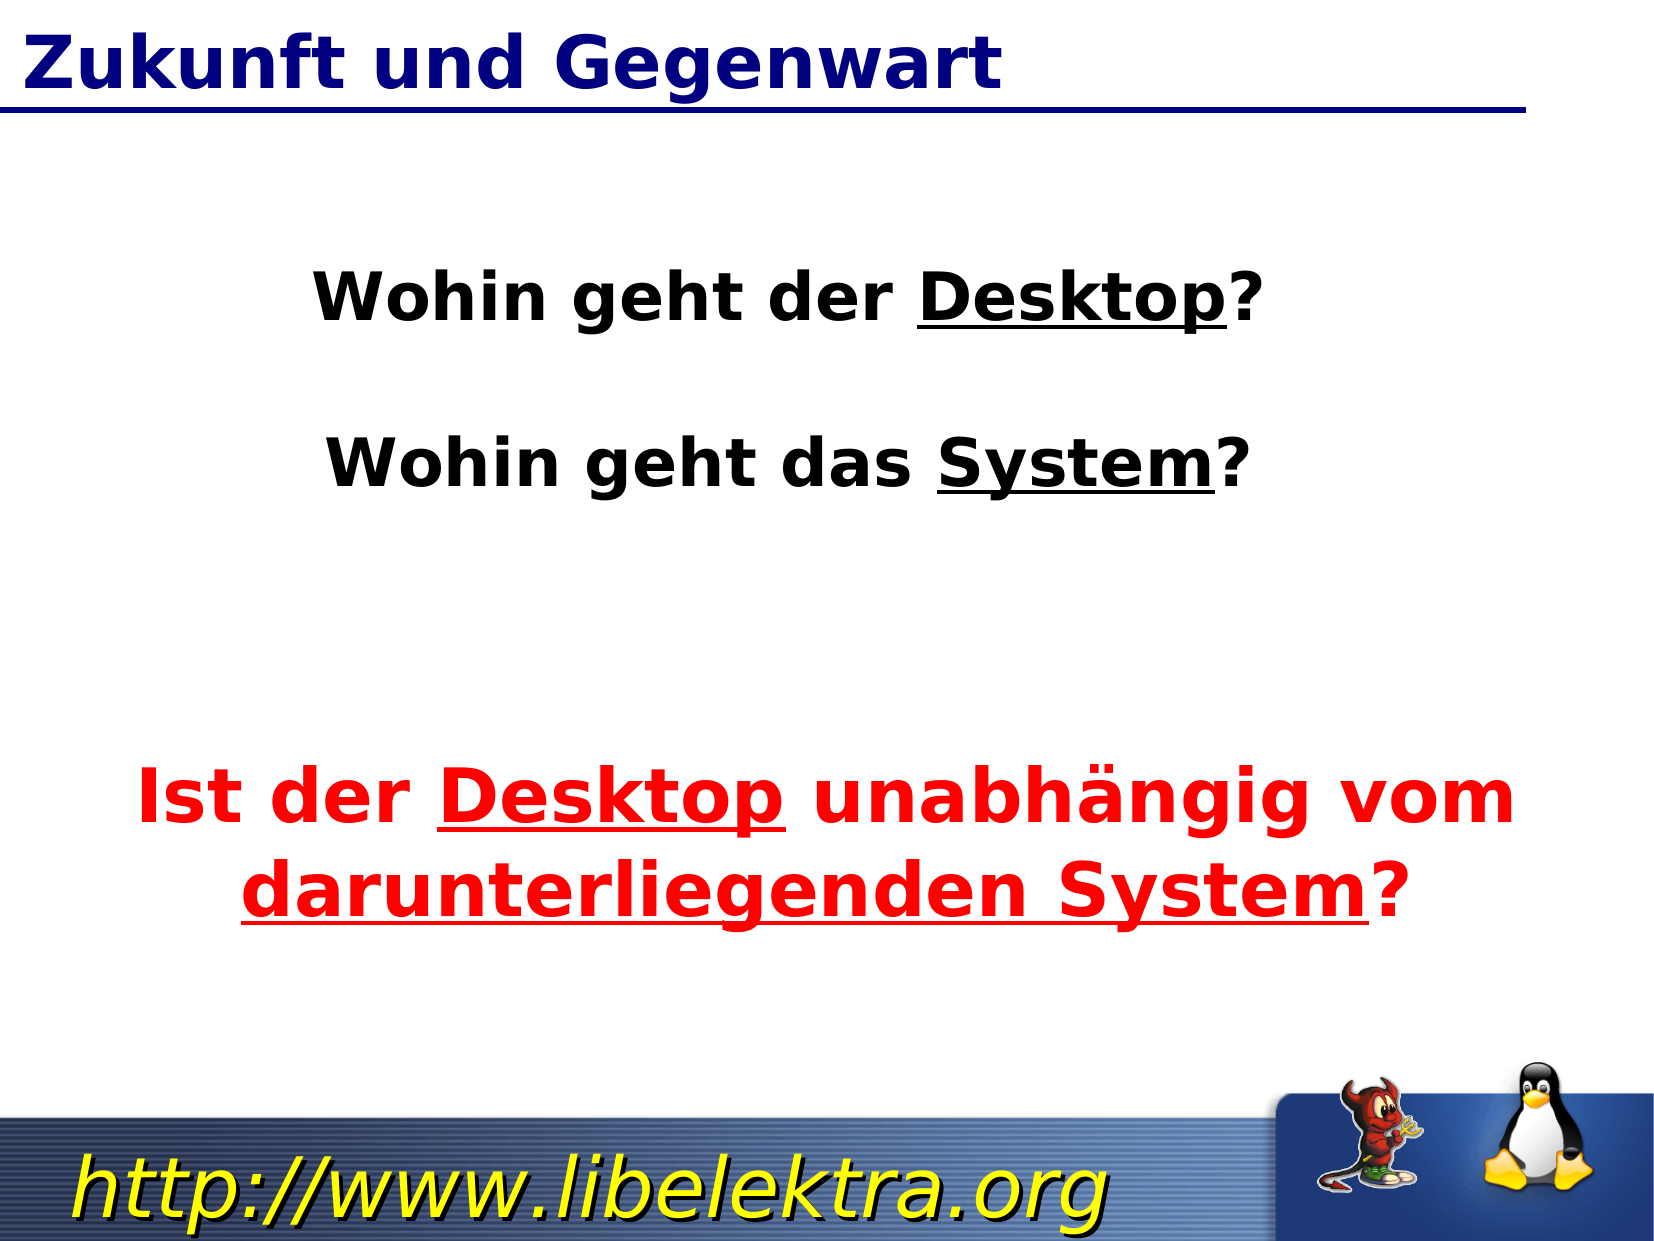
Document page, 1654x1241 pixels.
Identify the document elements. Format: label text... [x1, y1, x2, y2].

text_box Wohin geht der Desktop? Wohin geht das System? [311, 253, 1285, 528]
text_box Zukunft und Gegenwart [22, 14, 1611, 111]
picture [0, 1061, 1654, 1241]
text_box Ist der Desktop unabhängig vom darunterliegenden System? [112, 703, 1542, 978]
